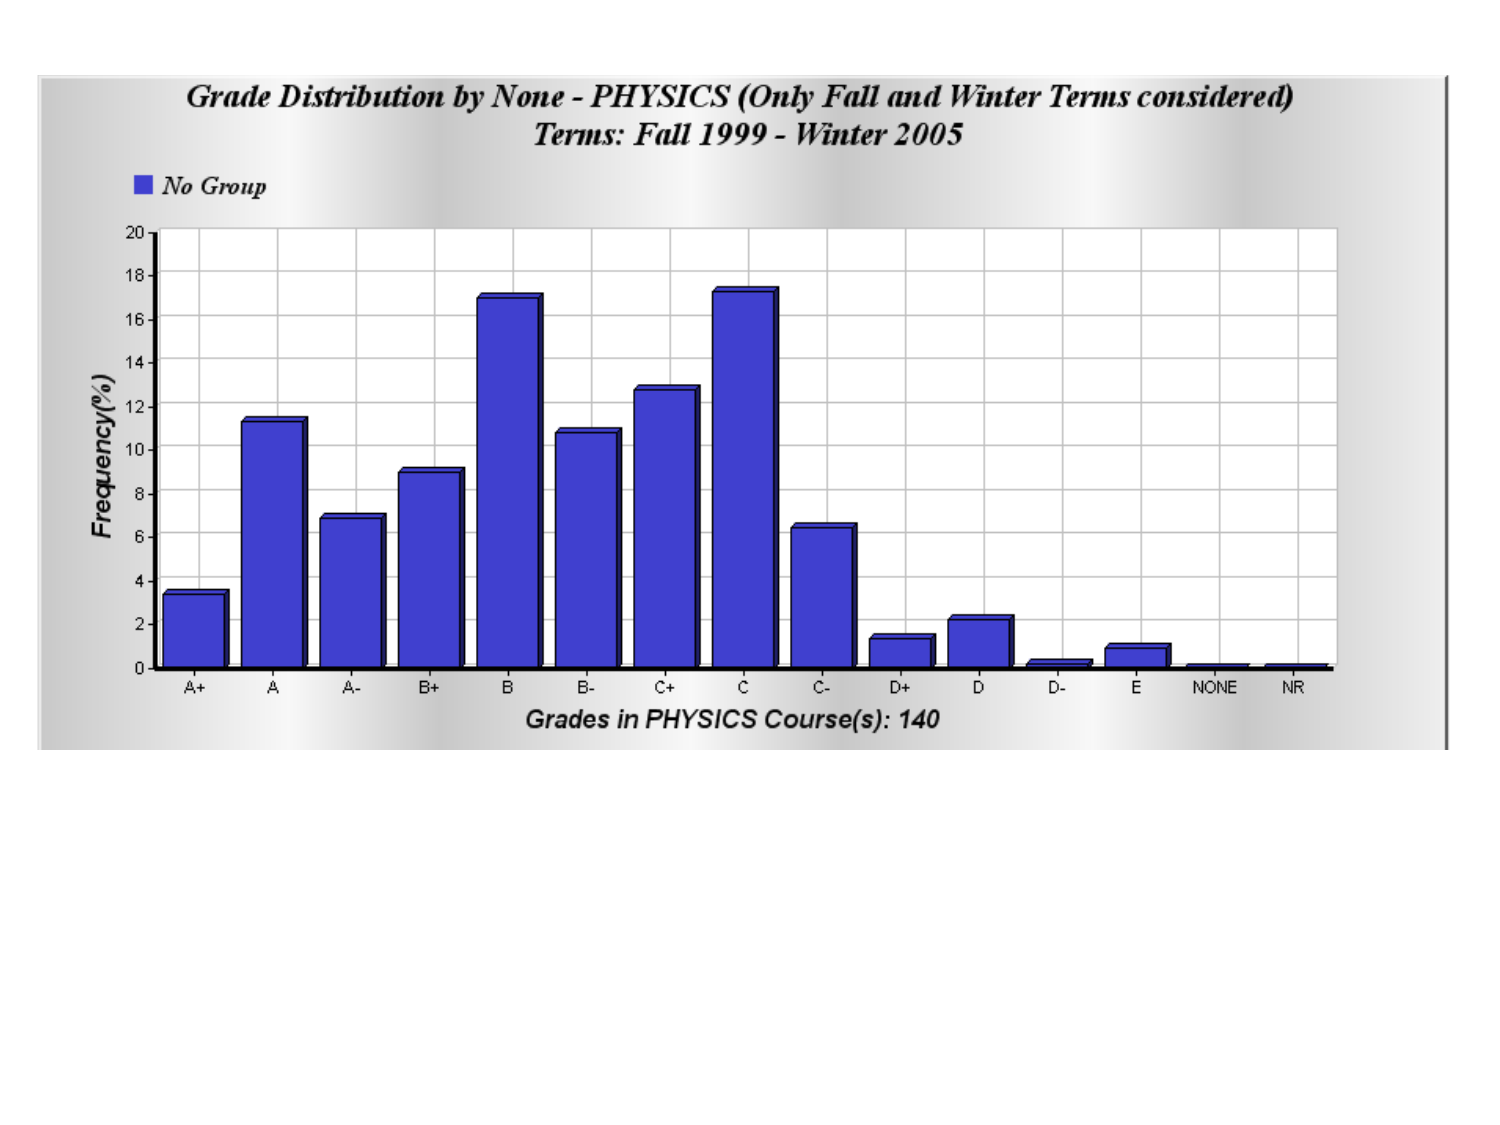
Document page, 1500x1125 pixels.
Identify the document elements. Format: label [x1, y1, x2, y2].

picture [37, 75, 1450, 751]
